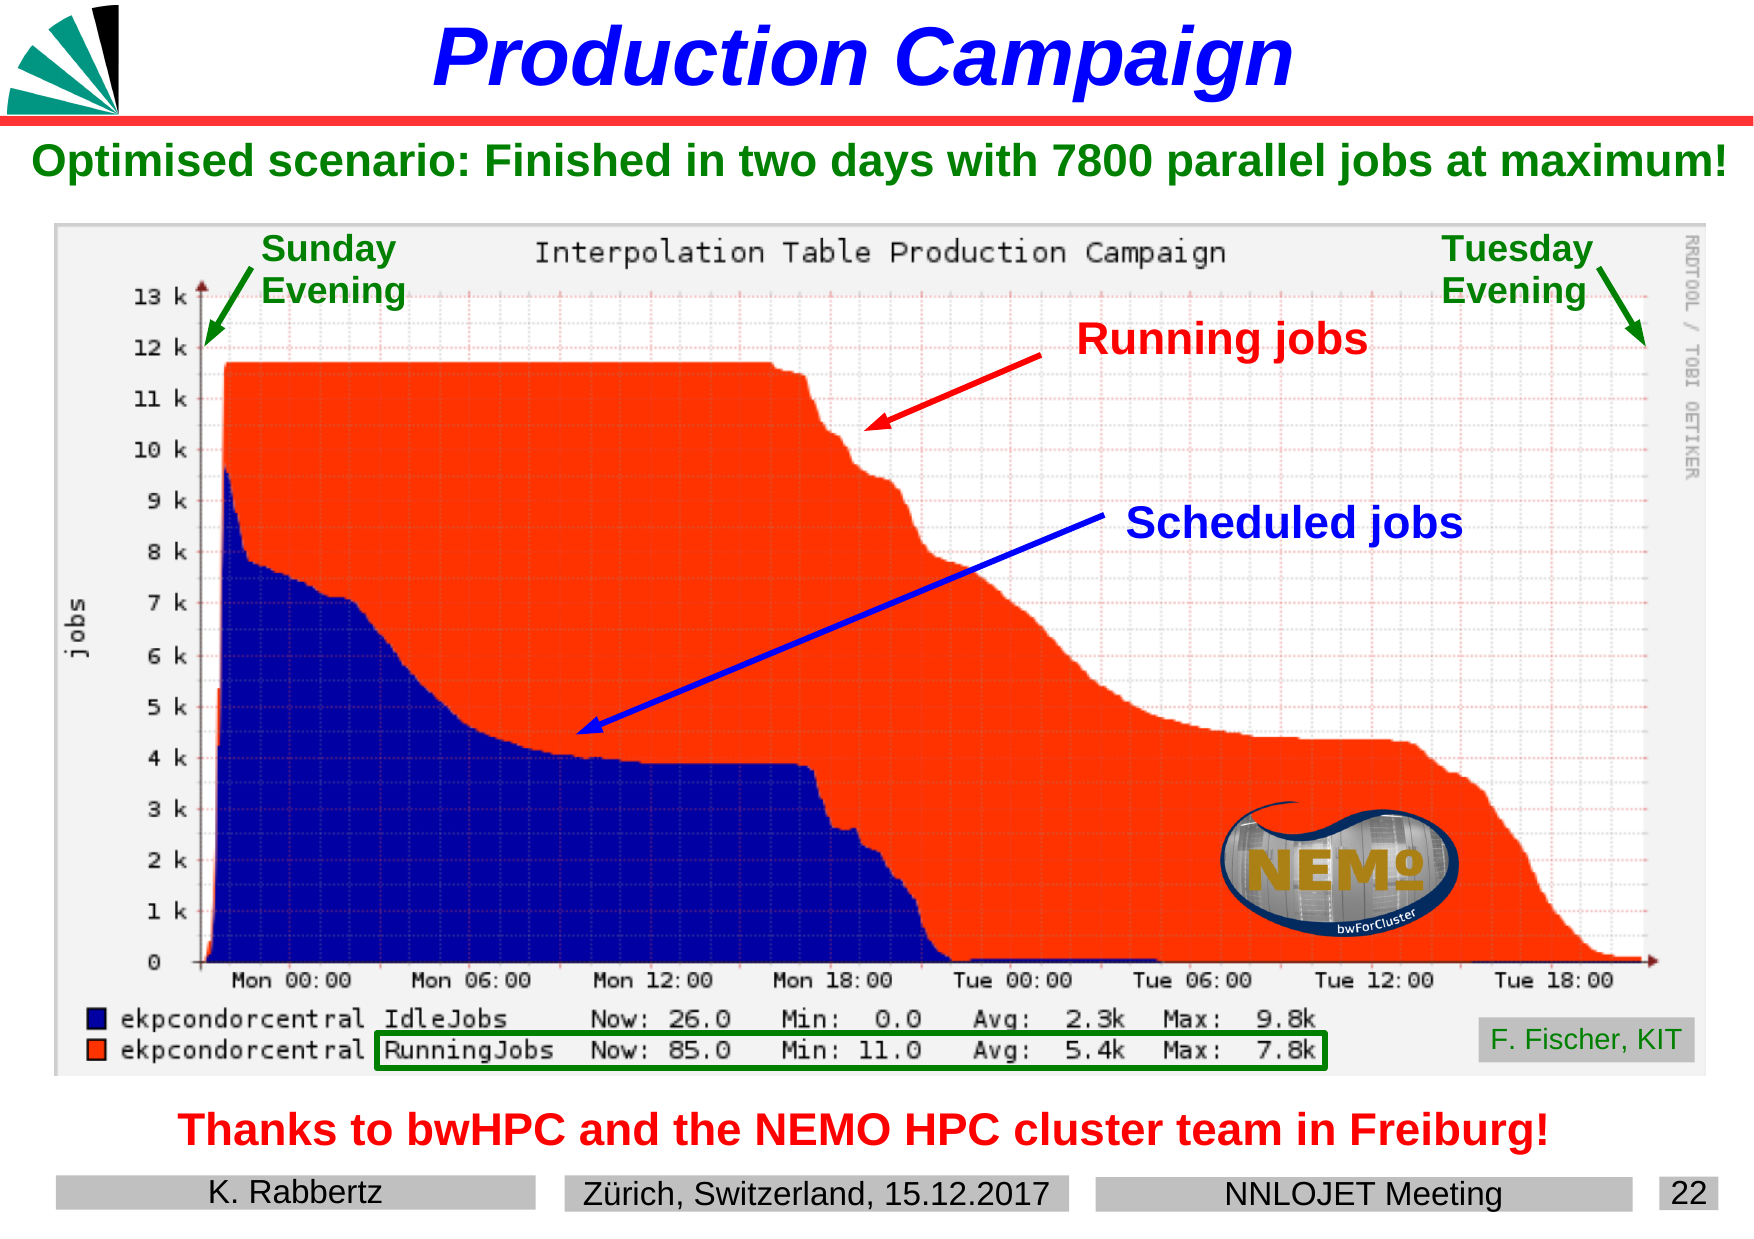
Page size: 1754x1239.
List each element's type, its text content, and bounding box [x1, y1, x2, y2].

picture [54, 223, 1706, 1076]
text_box Sunday Evening [249, 221, 419, 318]
text_box Running jobs [1064, 307, 1382, 371]
text_box Tuesday Evening [1429, 221, 1606, 318]
text_box F. Fischer, KIT [1478, 1017, 1695, 1063]
picture [7, 5, 119, 116]
text_box Scheduled jobs [1113, 491, 1477, 555]
title Production Campaign [123, 0, 1606, 114]
text_box Optimised scenario: Finished in two days with 7800 parallel jobs at maximum! [19, 128, 1743, 192]
text_box Thanks to bwHPC and the NEMO HPC cluster team in Freiburg! [165, 1097, 1564, 1162]
